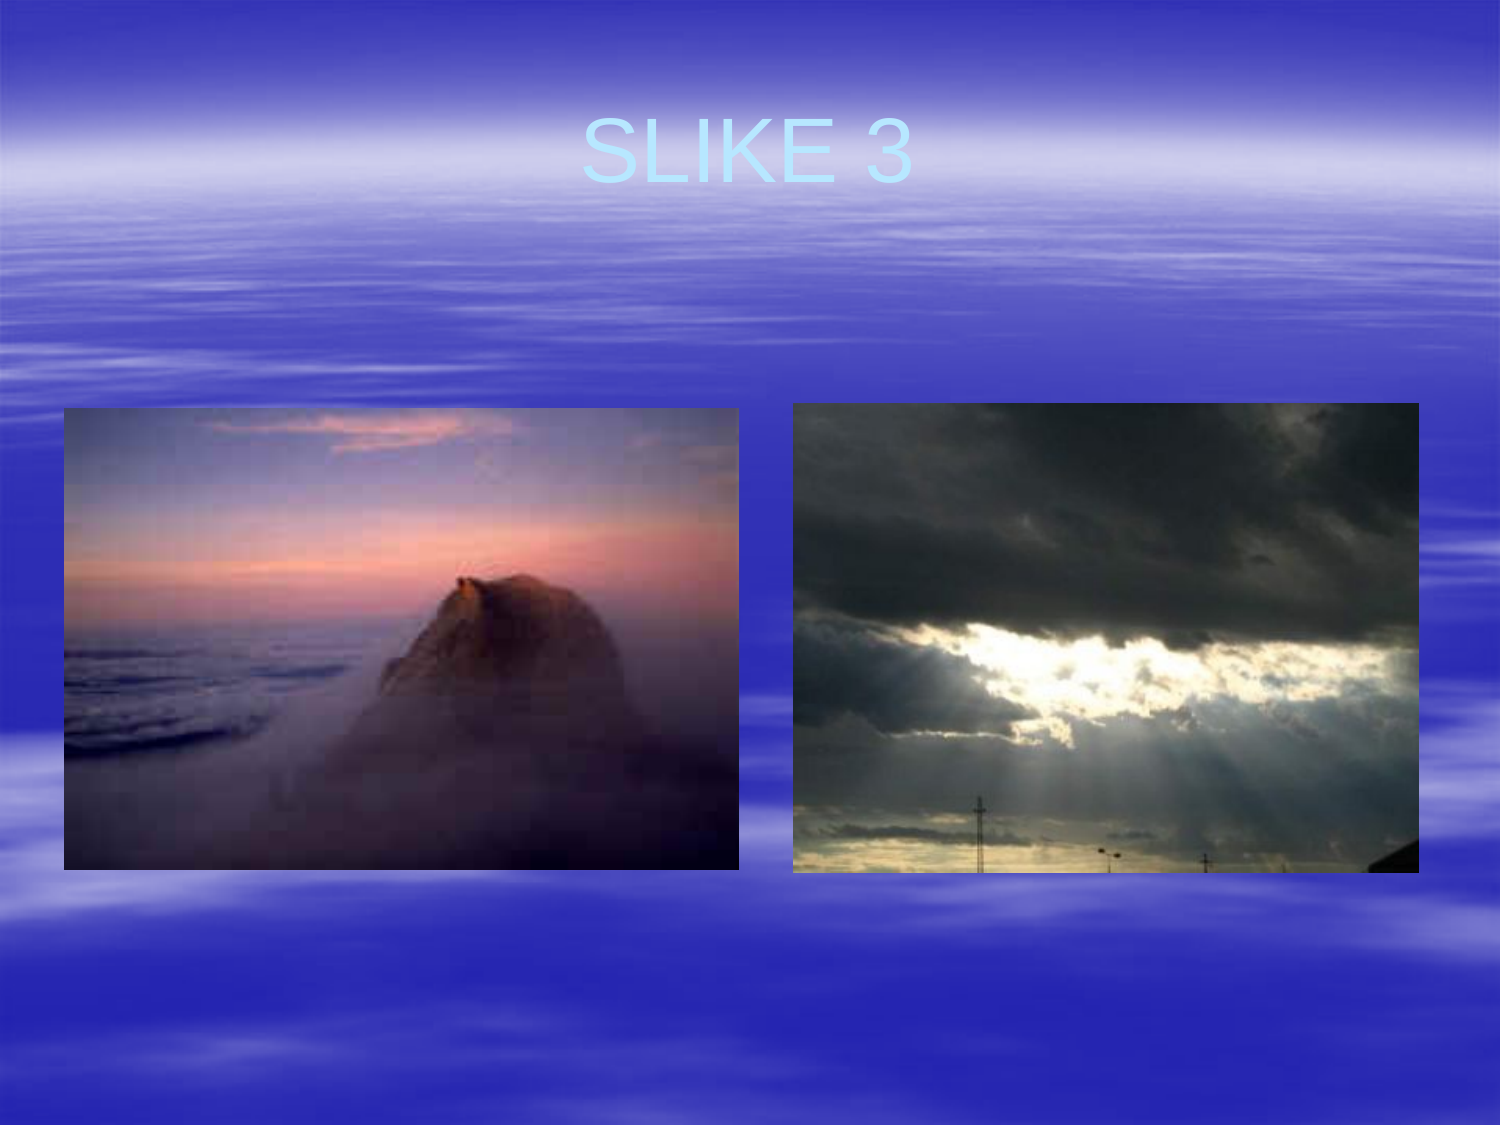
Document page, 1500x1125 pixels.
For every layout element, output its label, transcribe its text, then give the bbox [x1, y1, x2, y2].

title SLIKE 3 [49, 37, 1446, 255]
picture [0, 0, 1500, 1125]
